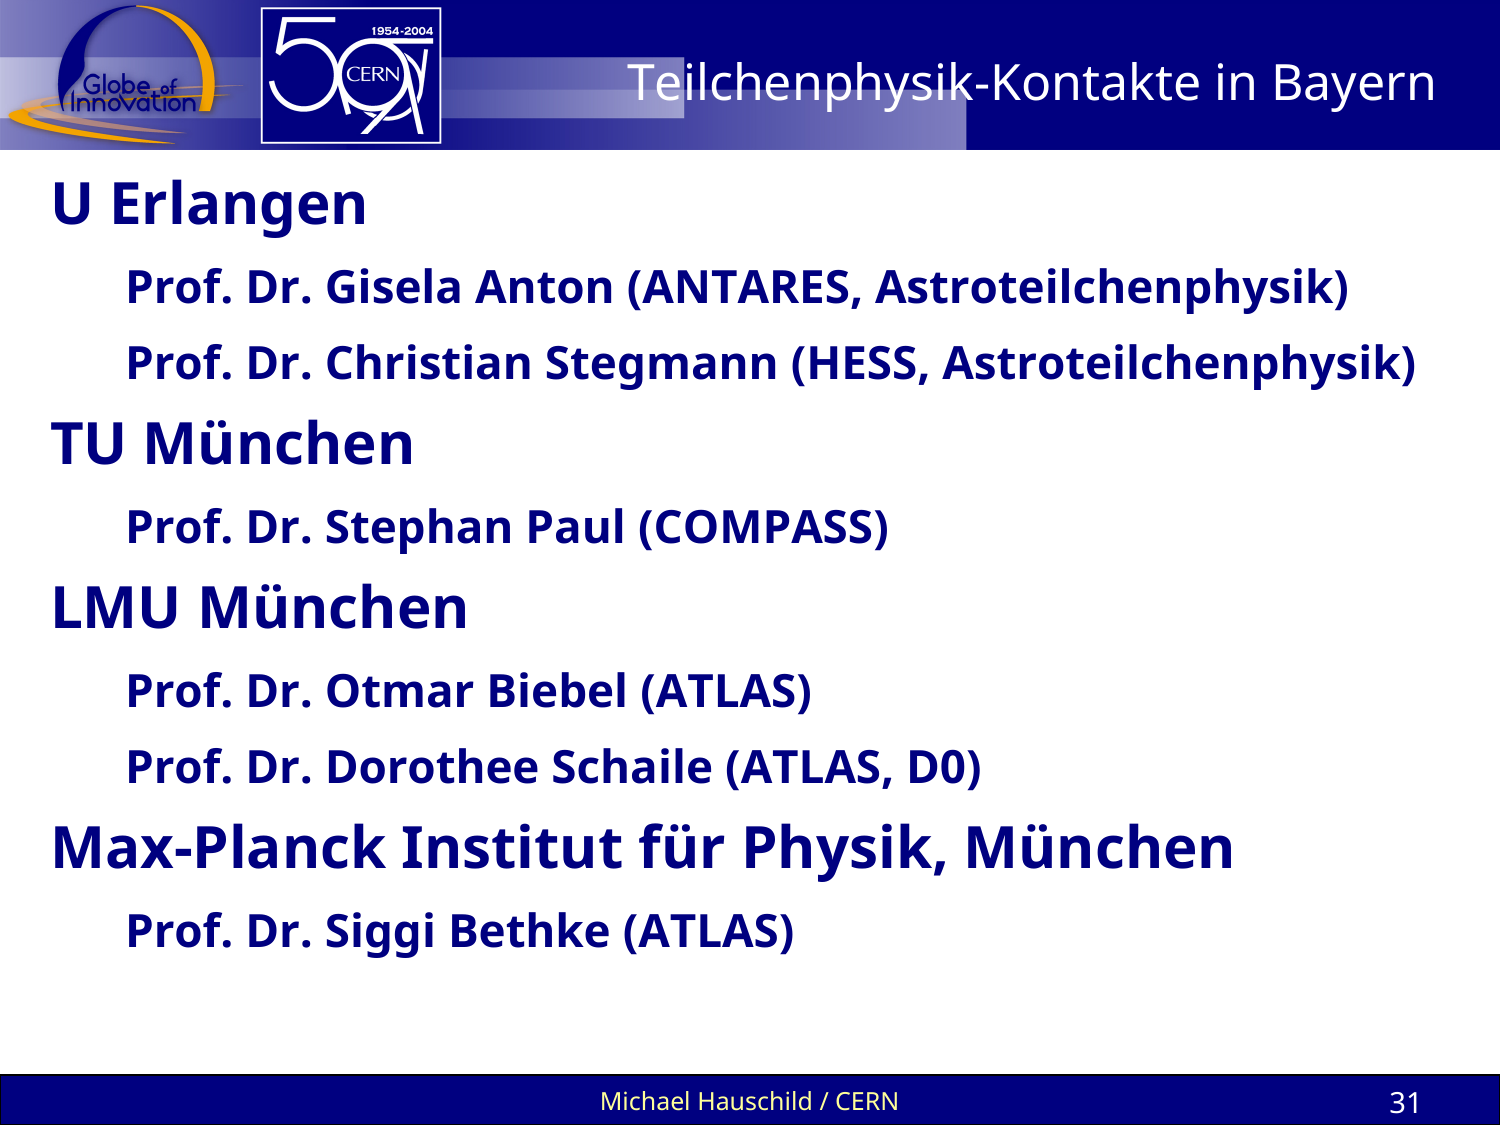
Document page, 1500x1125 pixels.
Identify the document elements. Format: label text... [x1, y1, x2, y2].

title Teilchenphysik-Kontakte in Bayern [450, 37, 1438, 126]
picture [0, 0, 1500, 150]
list U Erlangen Prof. Dr. Gisela Anton (ANTARES, Astroteilchenphysik) Prof. Dr. Christian Stegmann (HESS, Astroteilchenphysik) TU München Prof. Dr. Stephan Paul (COMPASS) LMU München Prof. Dr. Otmar Biebel (ATLAS) Prof. Dr. Dorothee Schaile (ATLAS, D0) Max-Planck Institut für Physik, München Prof. Dr. Siggi Bethke (ATLAS) [50, 163, 1438, 1014]
